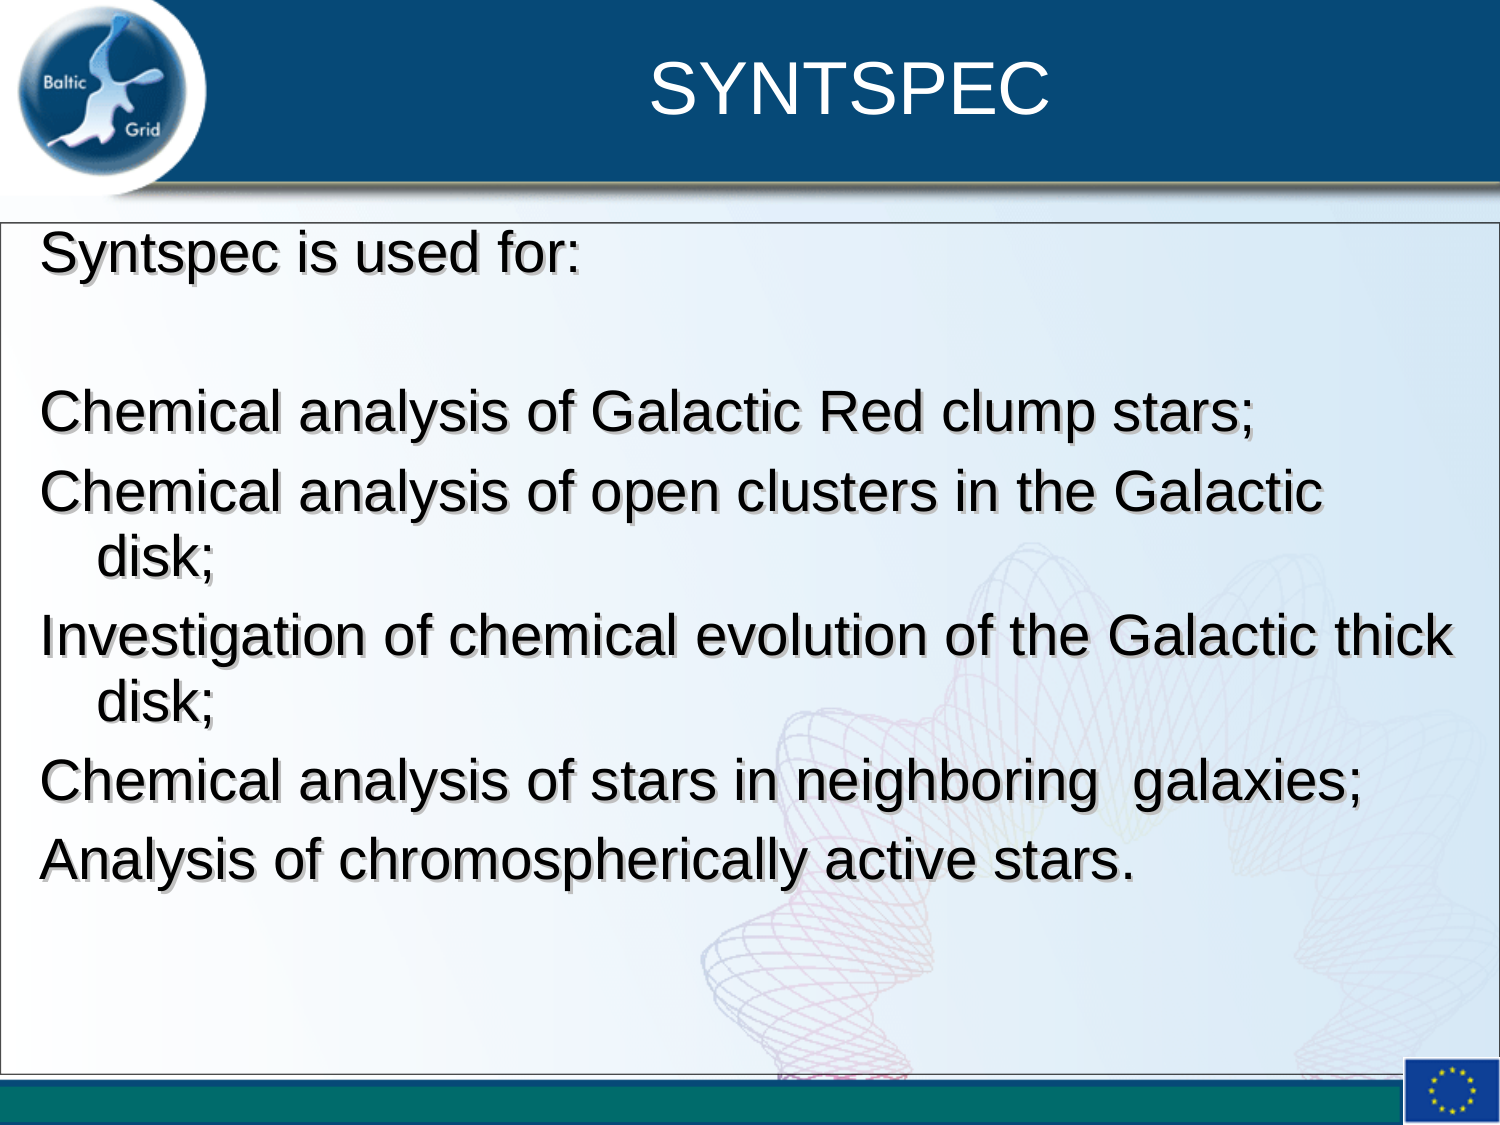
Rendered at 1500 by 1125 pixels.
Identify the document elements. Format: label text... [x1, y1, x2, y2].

list Syntspec is used for: Chemical analysis of Galactic Red clump stars; Chemical analysis of open clusters in the Galactic disk; Investigation of chemical evolution of the Galactic thick disk; Chemical analysis of stars in neighboring galaxies; Analysis of chromospherically active stars. [39, 219, 1459, 1093]
text_box [0, 1086, 1400, 1123]
title SYNTSPEC [230, 8, 1471, 182]
picture [0, 0, 1500, 1125]
